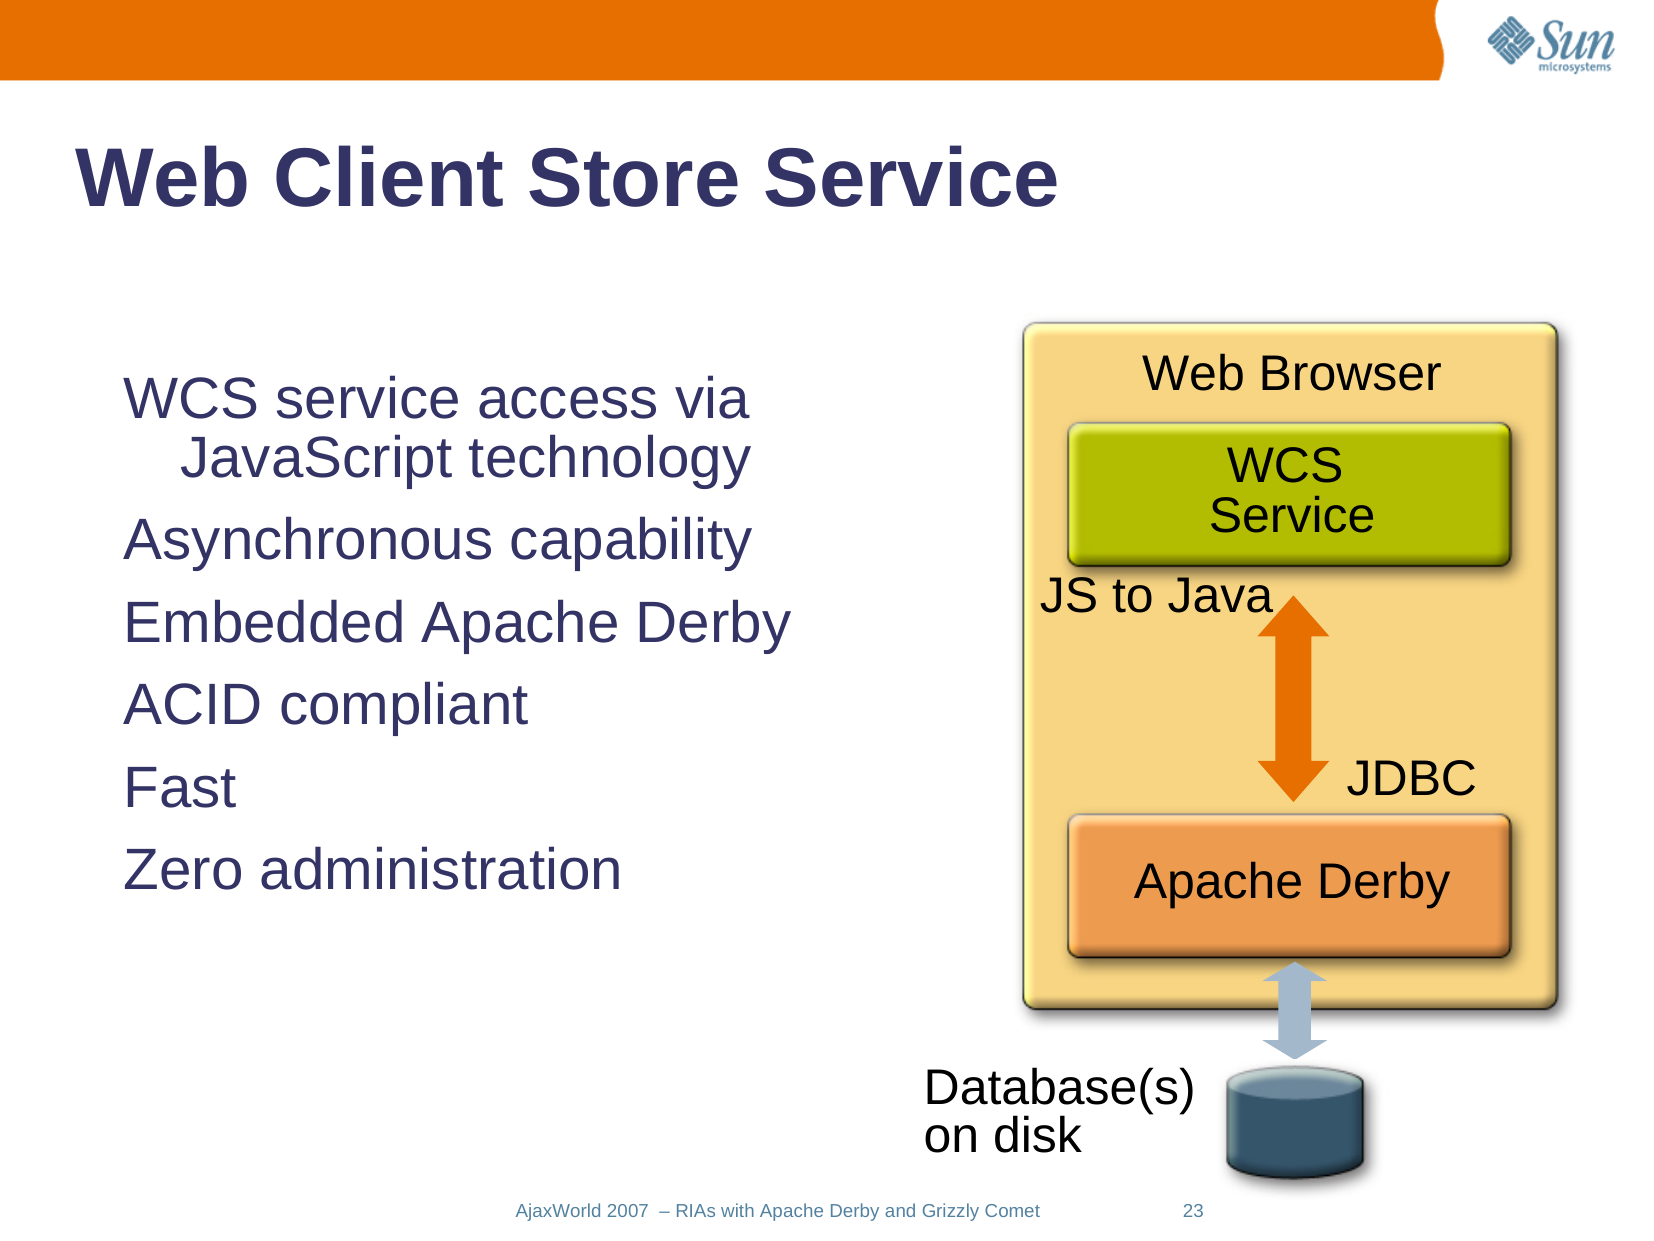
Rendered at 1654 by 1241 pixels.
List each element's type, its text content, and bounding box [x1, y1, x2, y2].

text_box Web Browser [1108, 337, 1476, 421]
text_box JS to Java [1050, 559, 1264, 642]
title Web Client Store Service [75, 118, 1437, 223]
text_box Apache Derby [1109, 846, 1476, 929]
text_box WCS Service [1108, 434, 1476, 518]
text_box [1257, 595, 1330, 803]
list WCS service access via JavaScript technology Asynchronous capability Embedded Apache Derby ACID compliant Fast Zero administration [124, 372, 993, 1136]
text_box JDBC [1323, 742, 1501, 802]
text_box Database(s) on disk [908, 1059, 1211, 1191]
picture [1009, 312, 1578, 1031]
text_box [1262, 961, 1328, 1059]
picture [0, 0, 1654, 83]
picture [1211, 1059, 1390, 1201]
